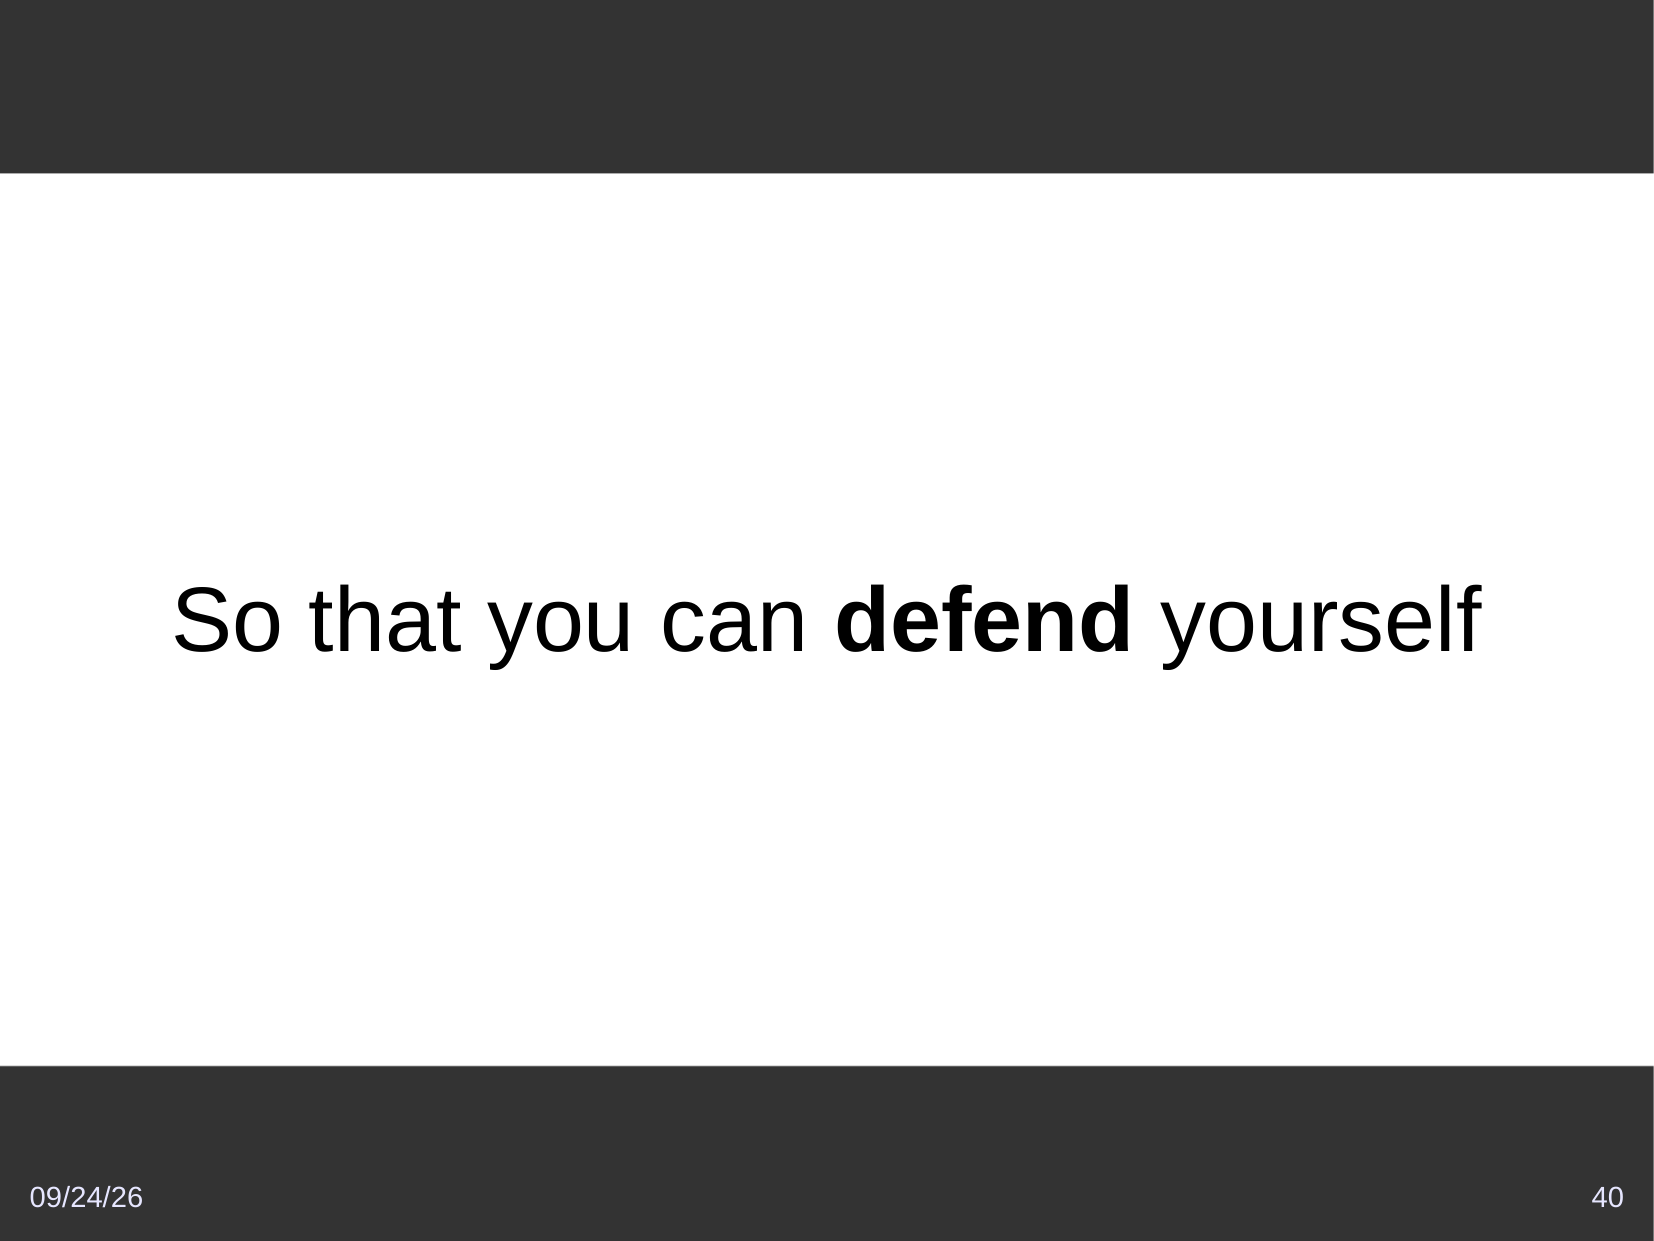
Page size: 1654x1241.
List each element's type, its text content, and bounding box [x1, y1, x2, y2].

picture [0, 0, 1654, 1241]
subtitle So that you can defend yourself [29, 214, 1625, 1027]
